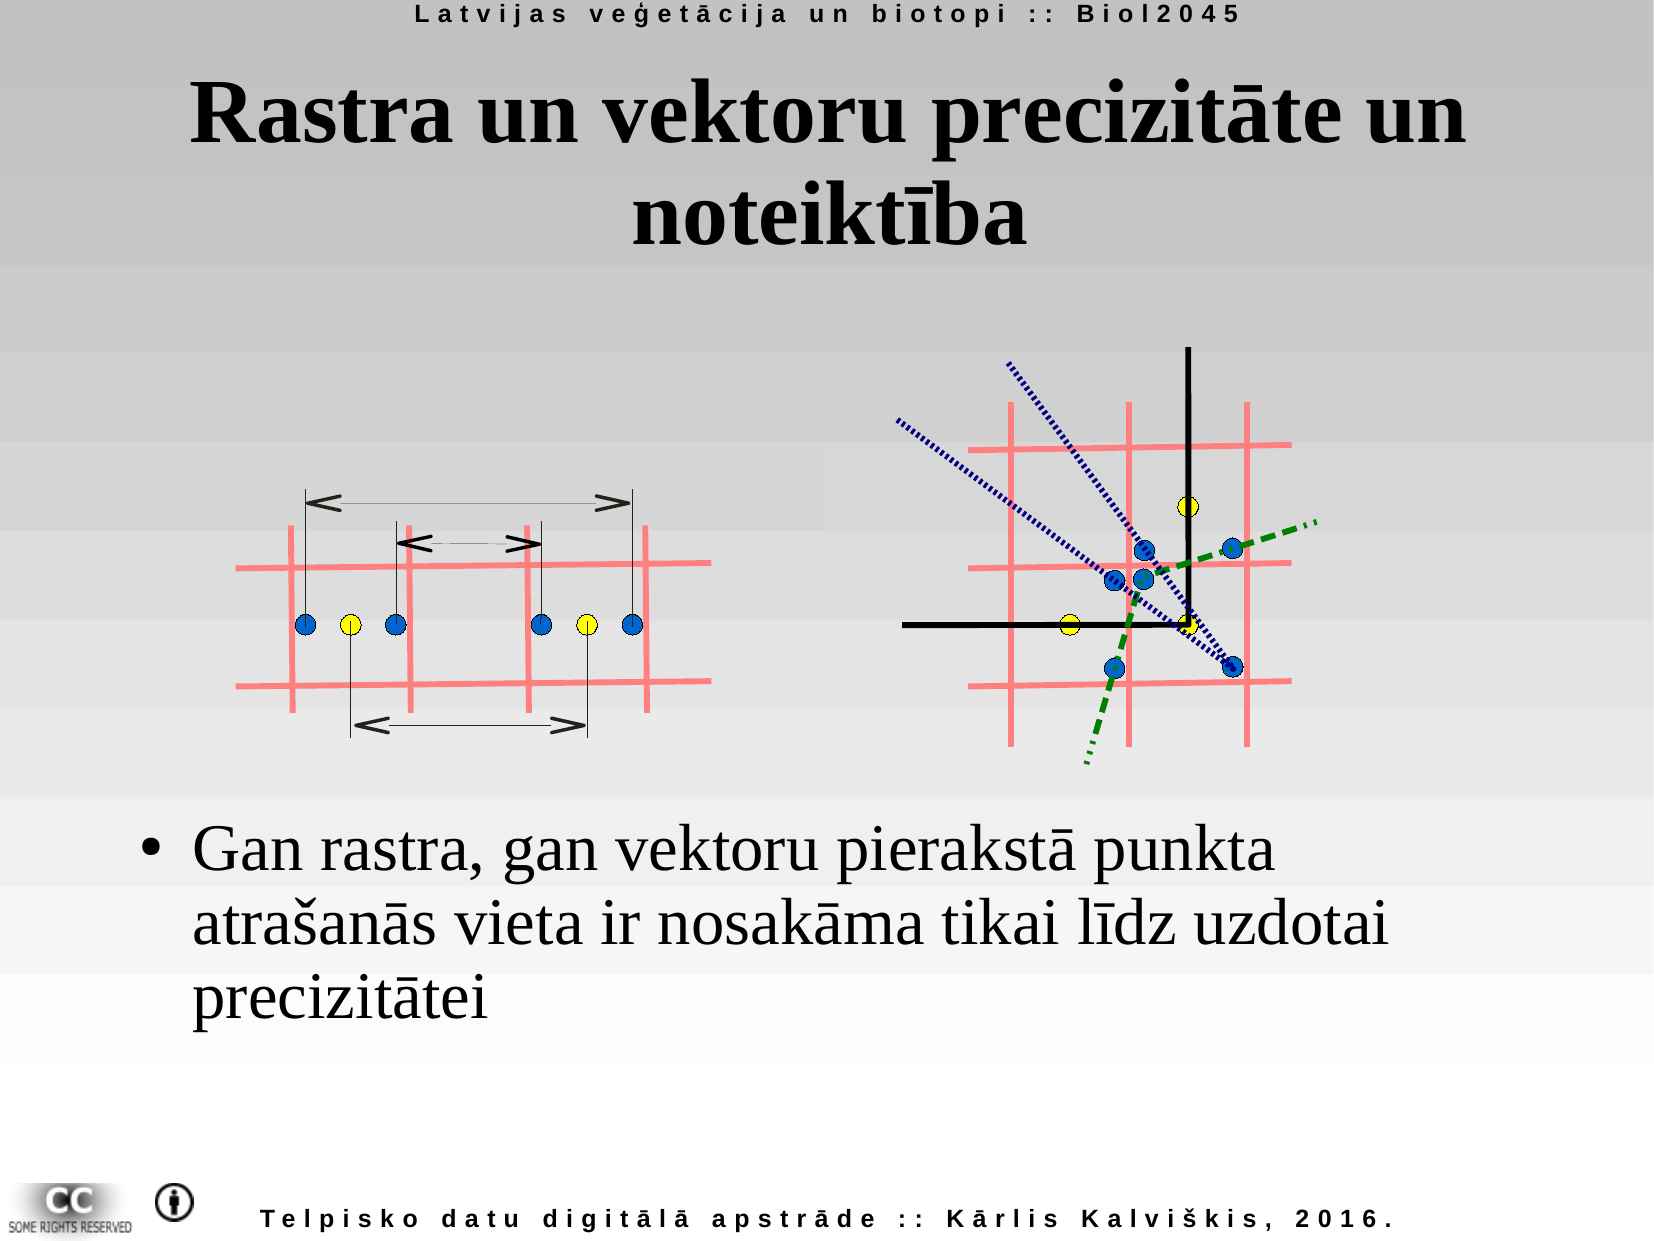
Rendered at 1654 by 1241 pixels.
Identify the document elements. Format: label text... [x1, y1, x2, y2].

text_box [531, 614, 552, 636]
text_box [1059, 614, 1081, 636]
text_box [1222, 537, 1243, 559]
text_box [1134, 540, 1155, 561]
list Gan rastra, gan vektoru pierakstā punkta atrašanās vieta ir nosakāma tikai līdz uzdotai precizitātei [121, 811, 1534, 1127]
text_box [295, 614, 316, 636]
text_box [1133, 568, 1154, 590]
text_box [1222, 656, 1244, 678]
text_box [1104, 658, 1125, 679]
text_box [385, 614, 407, 636]
text_box [1177, 496, 1199, 517]
text_box [1104, 570, 1126, 591]
text_box [340, 614, 362, 636]
title Rastra un vektoru precizitāte un noteiktība [34, 61, 1626, 296]
text_box [1177, 614, 1199, 635]
text_box [622, 614, 643, 636]
picture [0, 0, 1654, 1241]
text_box [576, 614, 598, 636]
